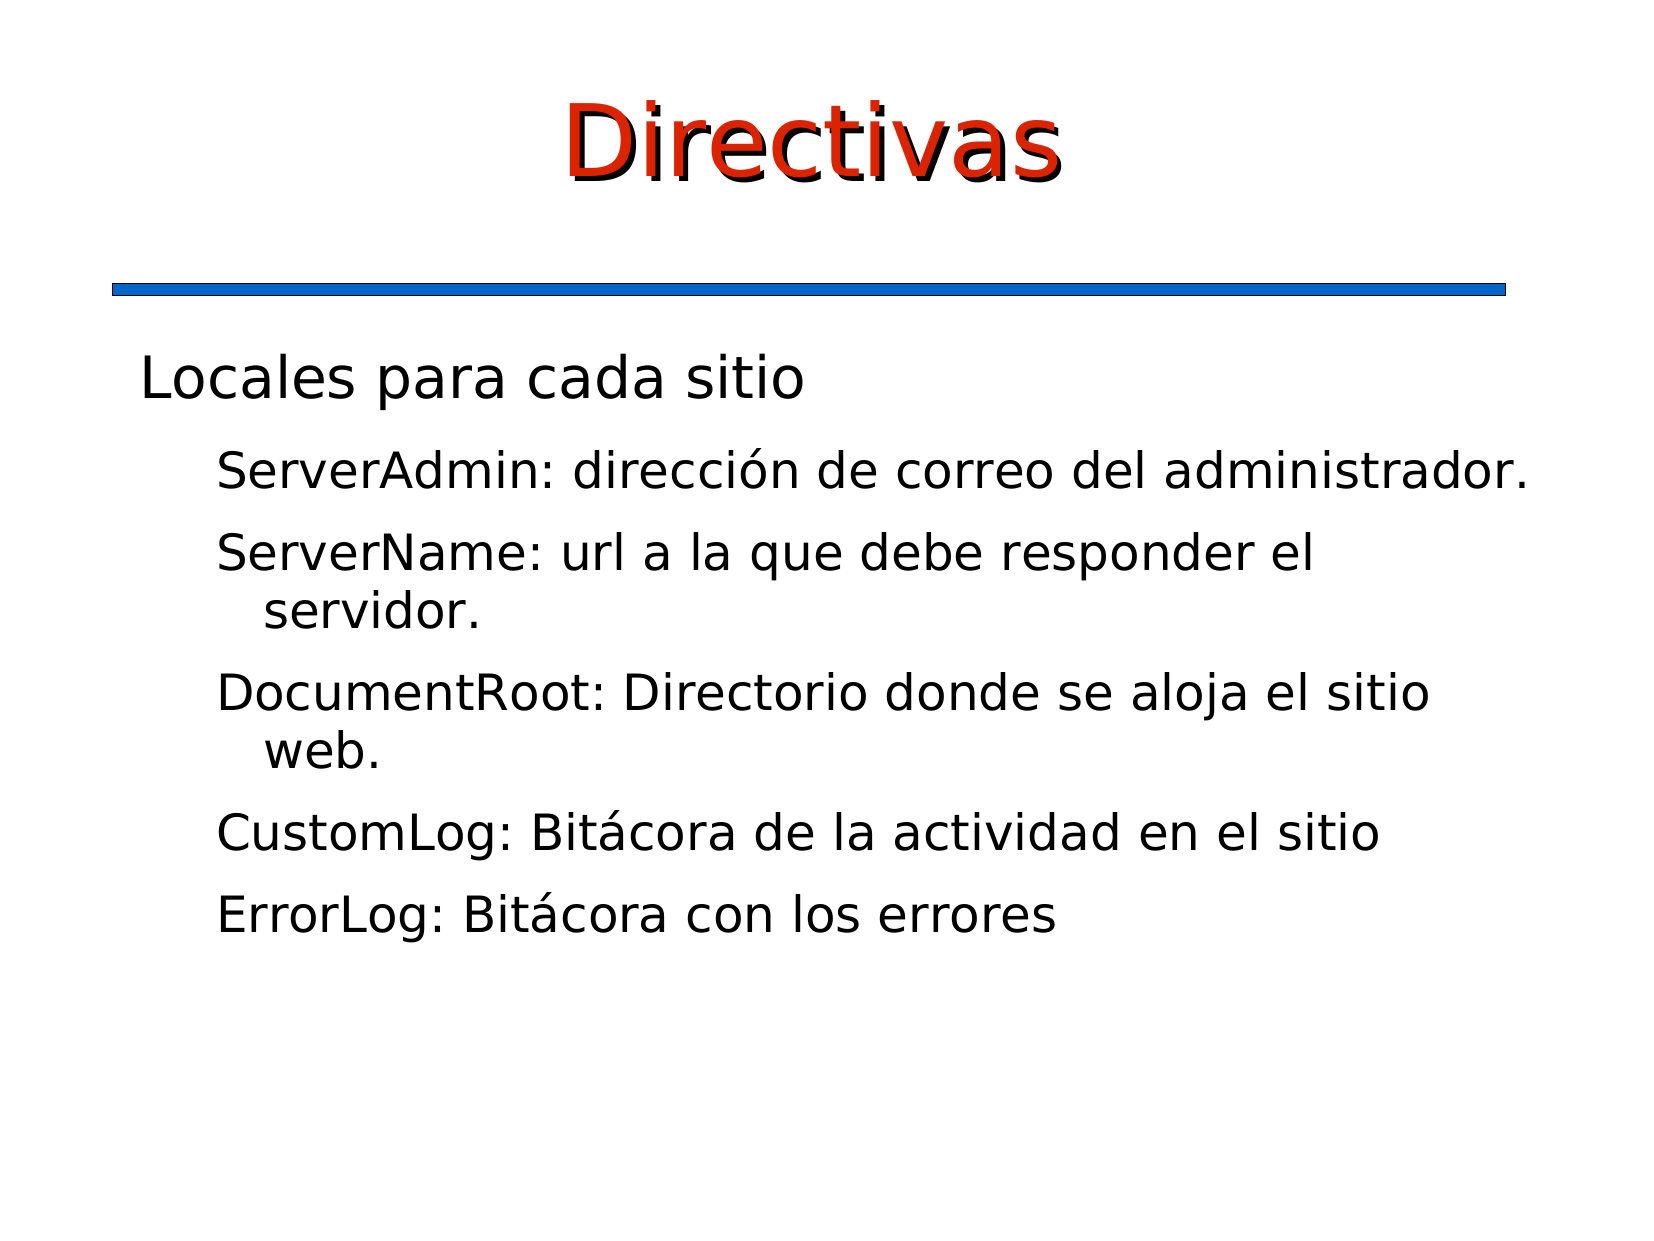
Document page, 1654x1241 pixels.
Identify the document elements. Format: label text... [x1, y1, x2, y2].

list Locales para cada sitio ServerAdmin: dirección de correo del administrador. ServerName: url a la que debe responder el servidor. DocumentRoot: Directorio donde se aloja el sitio web. CustomLog: Bitácora de la actividad en el sitio ErrorLog: Bitácora con los errores [121, 344, 1534, 1127]
title Directivas [121, 37, 1534, 246]
